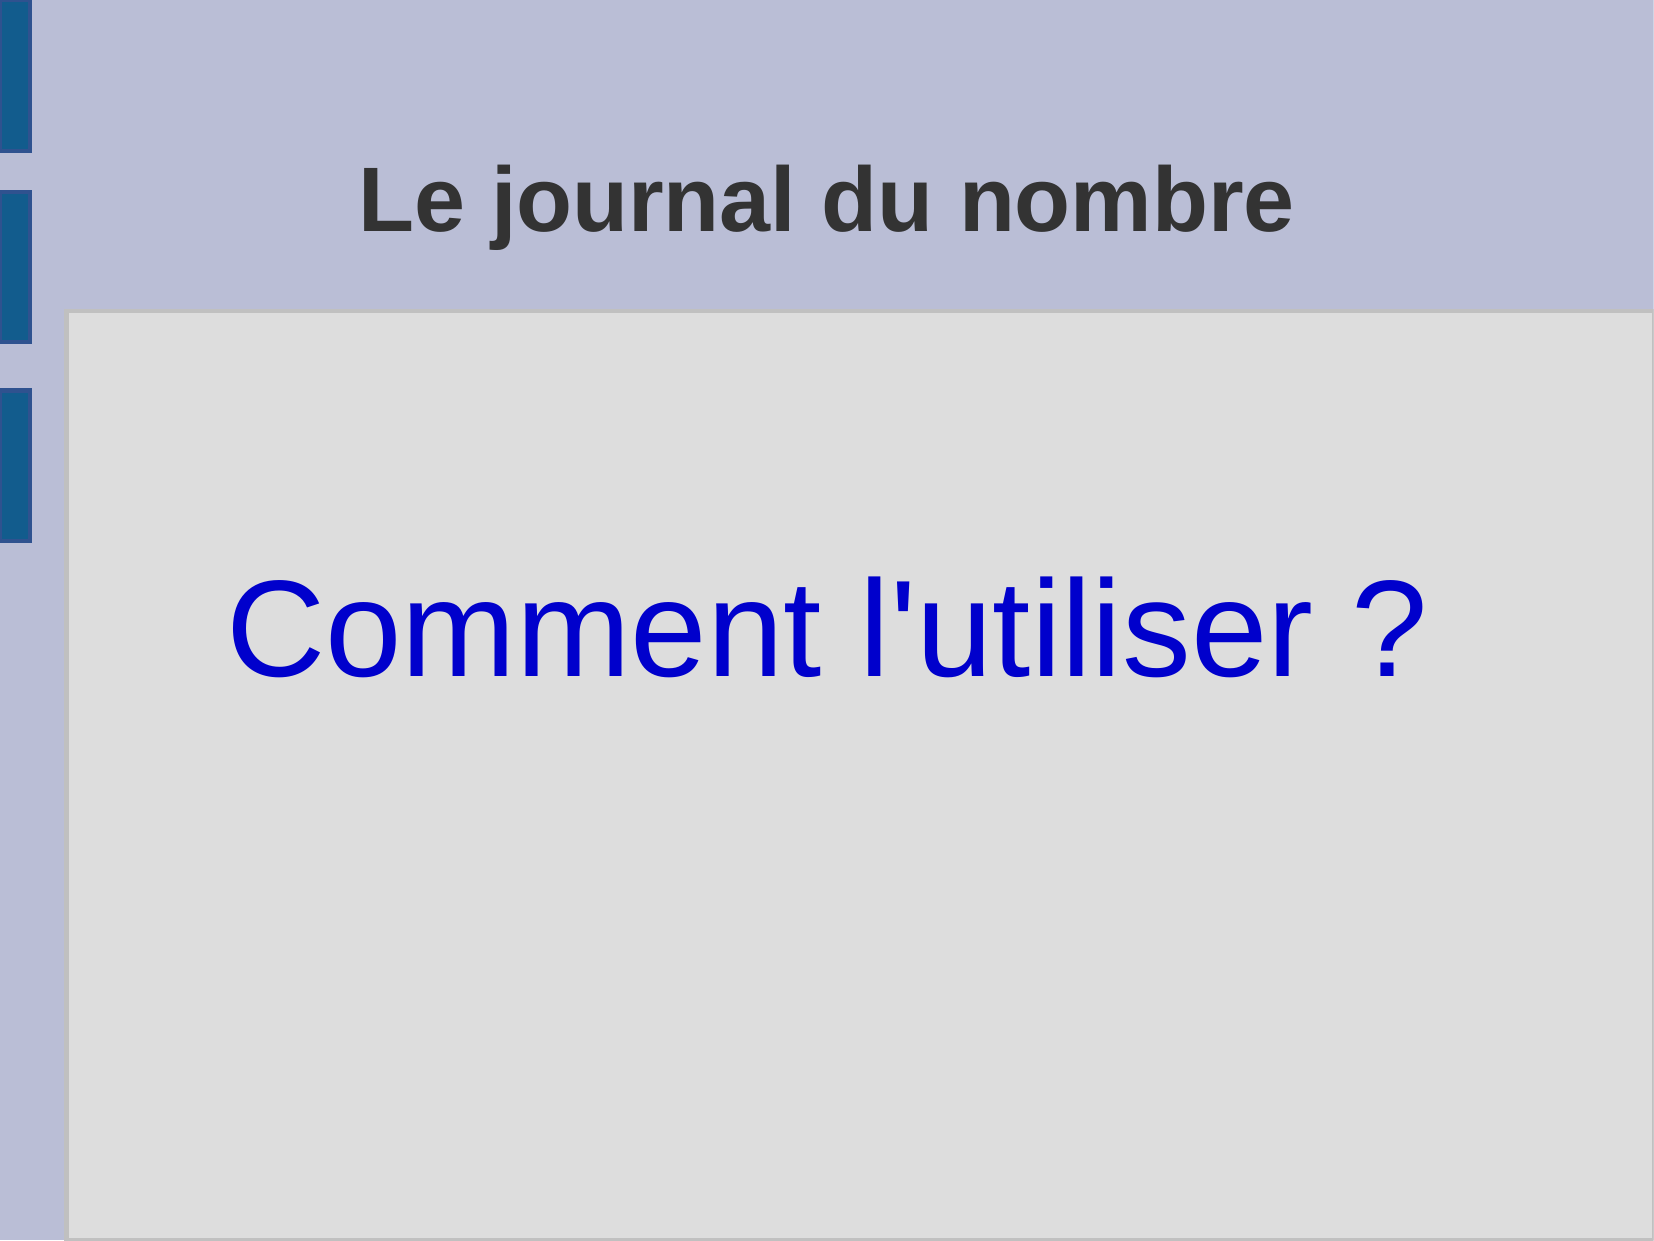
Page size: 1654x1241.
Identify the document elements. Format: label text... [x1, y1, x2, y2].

list Comment l'utiliser ? [121, 344, 1534, 1127]
title Le journal du nombre [121, 91, 1534, 299]
